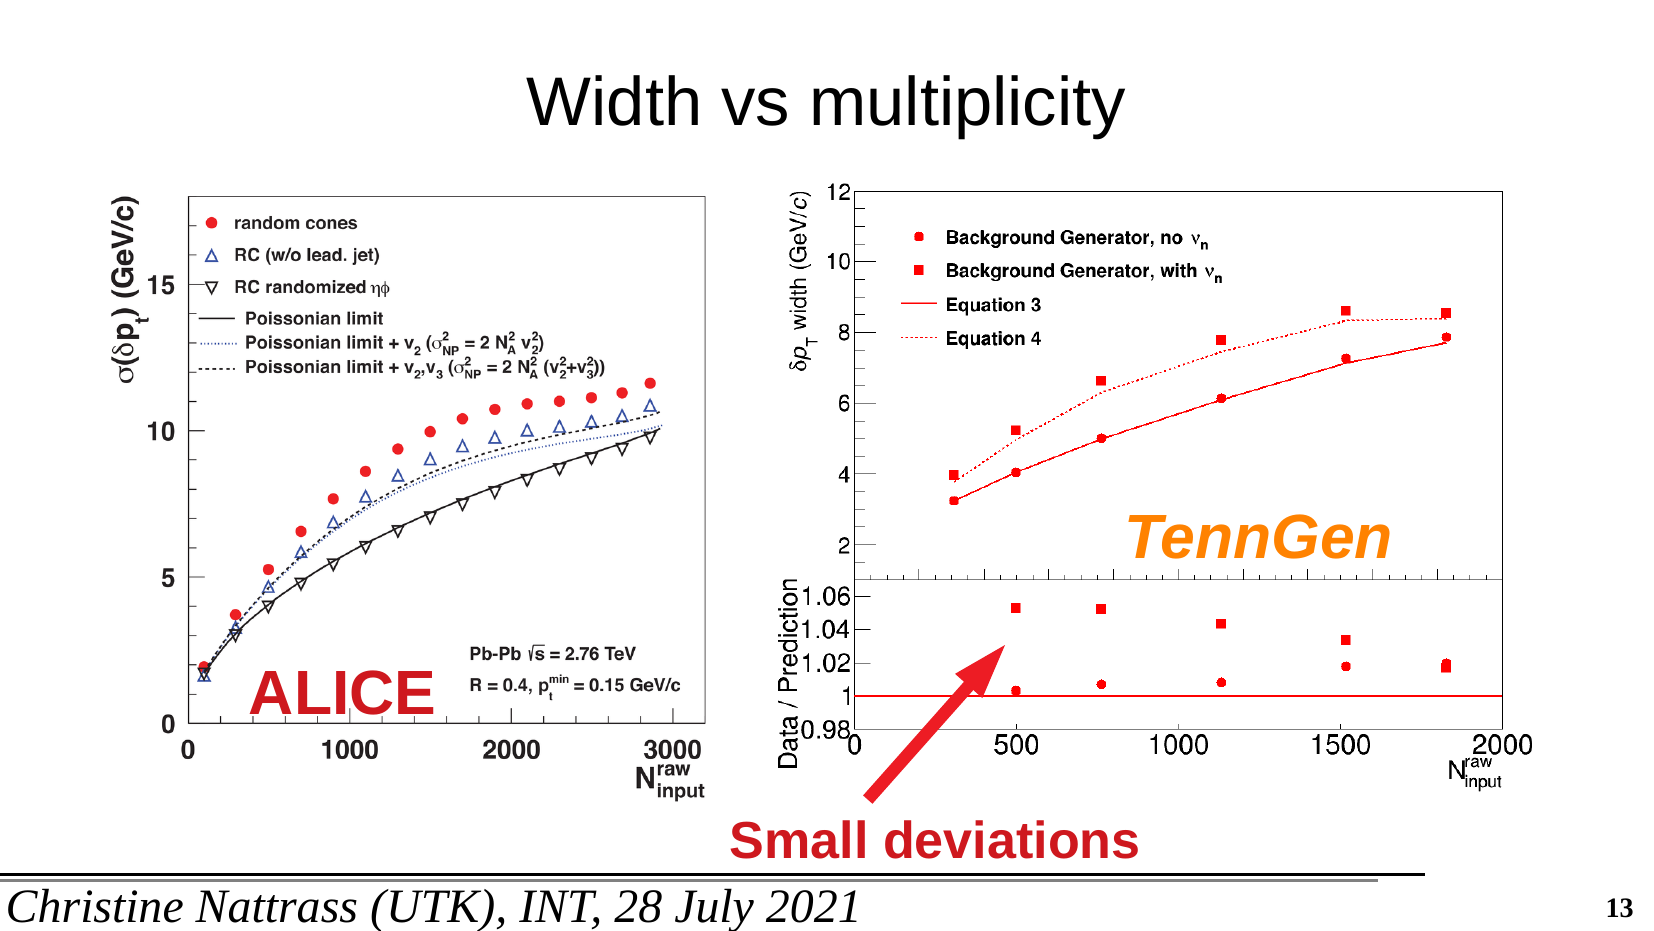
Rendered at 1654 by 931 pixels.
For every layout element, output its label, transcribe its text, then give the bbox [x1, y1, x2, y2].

picture [778, 170, 1540, 800]
text_box ALICE [234, 650, 475, 736]
title Width vs multiplicity [82, 37, 1571, 166]
text_box Small deviations [715, 804, 1156, 878]
picture [110, 195, 706, 802]
text_box TennGen [1110, 495, 1501, 580]
